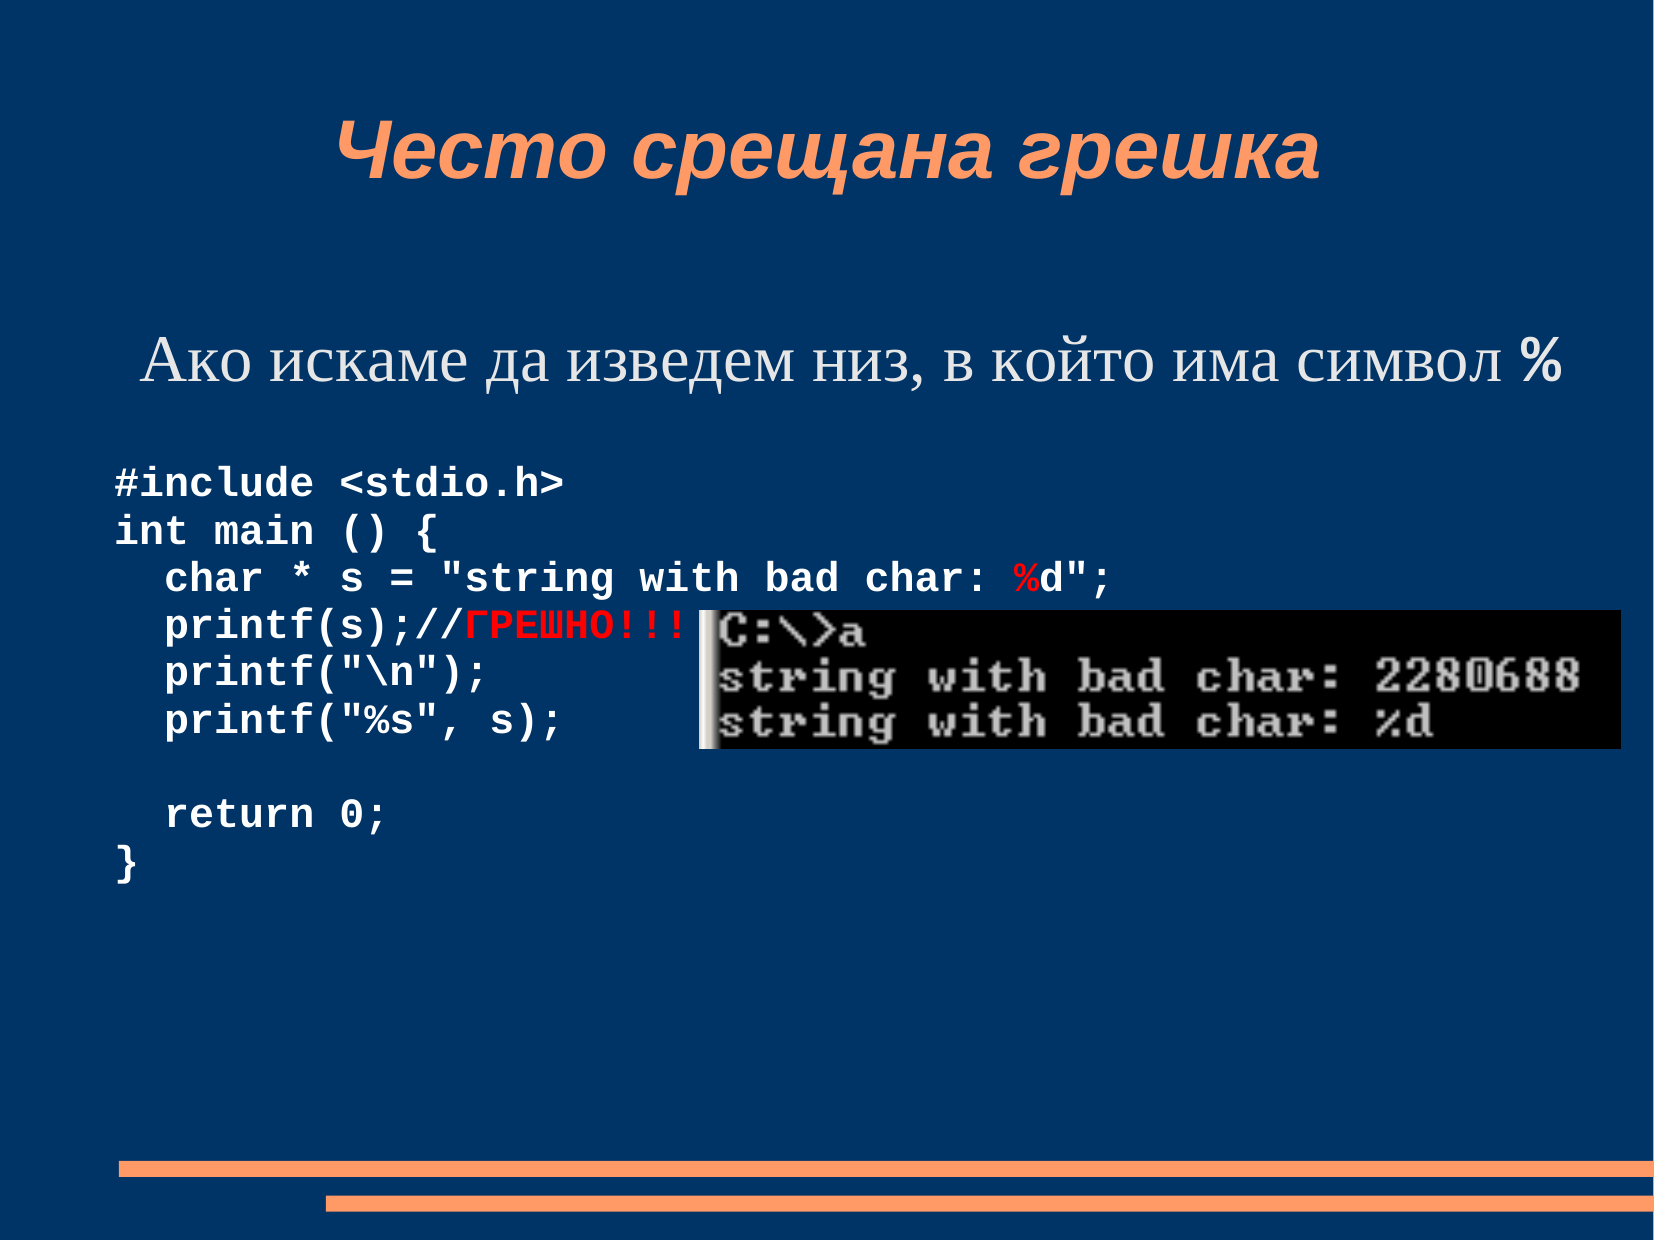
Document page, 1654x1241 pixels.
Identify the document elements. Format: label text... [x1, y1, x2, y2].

list Ако искаме да изведем низ, в който има символ % [121, 322, 1641, 652]
picture [699, 610, 1621, 749]
title Често срещана грешка [121, 46, 1534, 254]
text_box #include <stdio.h> int main () { char * s = "string with bad char: %d"; printf(s);//ГРЕШНО!!! printf("\n"); printf("%s", s); return 0; } [99, 454, 1654, 948]
